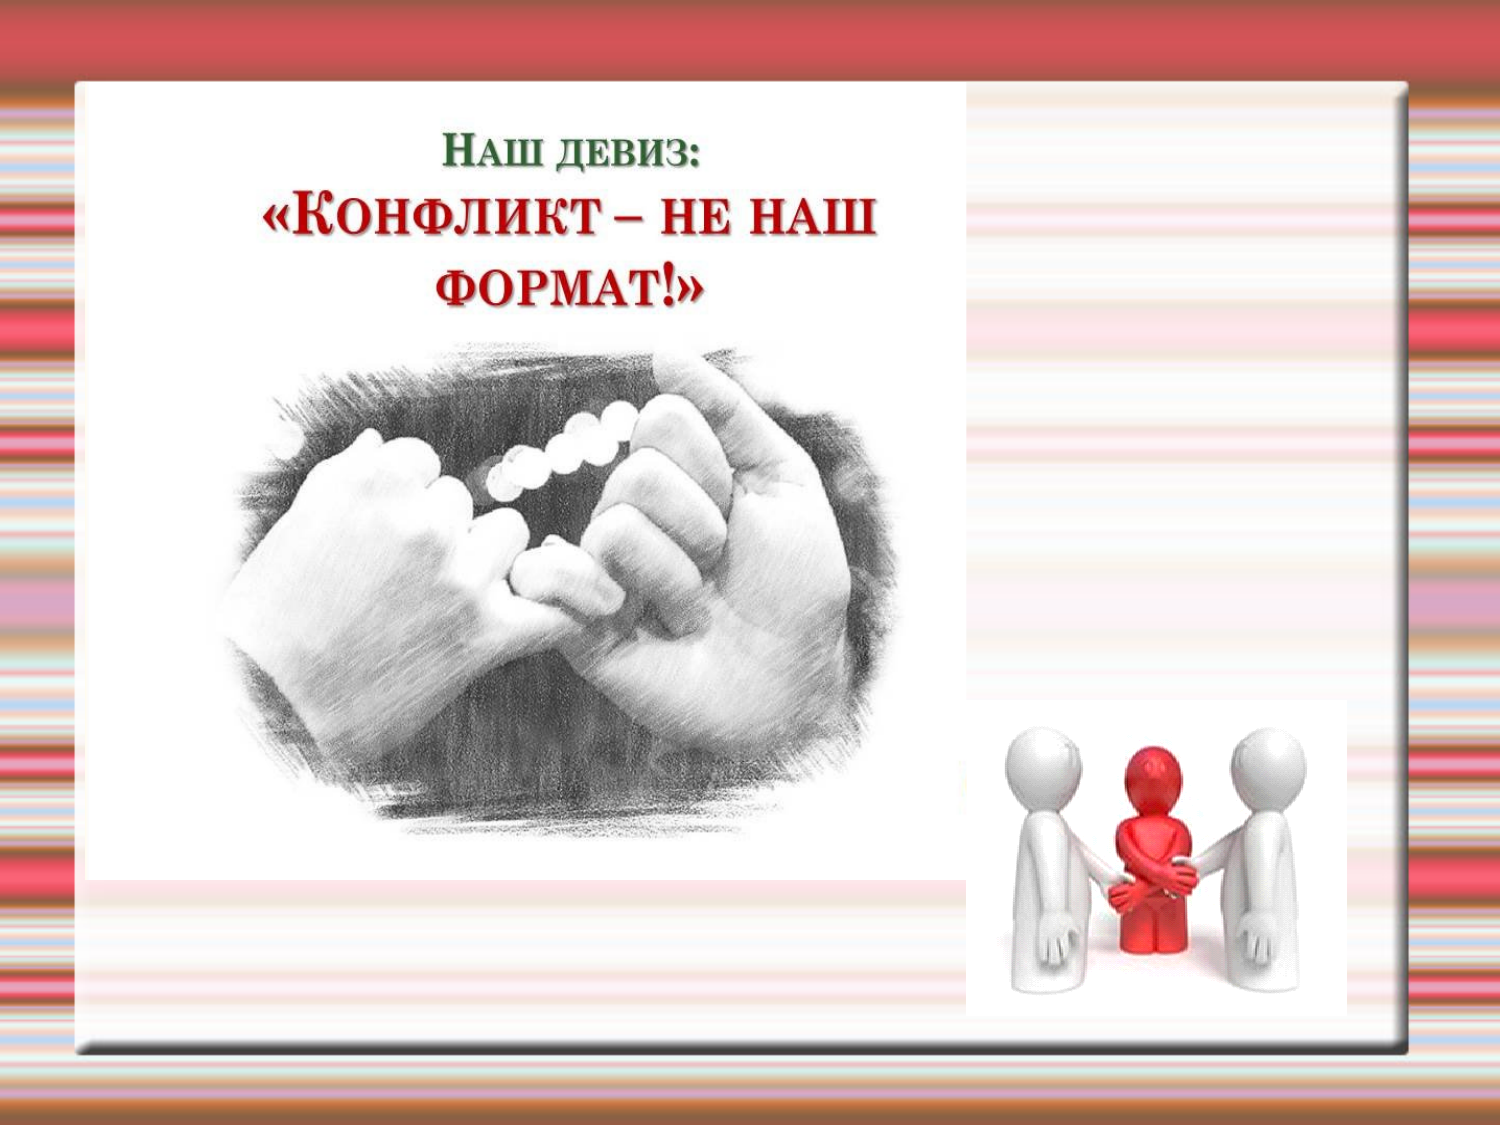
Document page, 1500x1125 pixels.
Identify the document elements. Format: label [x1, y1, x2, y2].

picture [85, 82, 1347, 1017]
